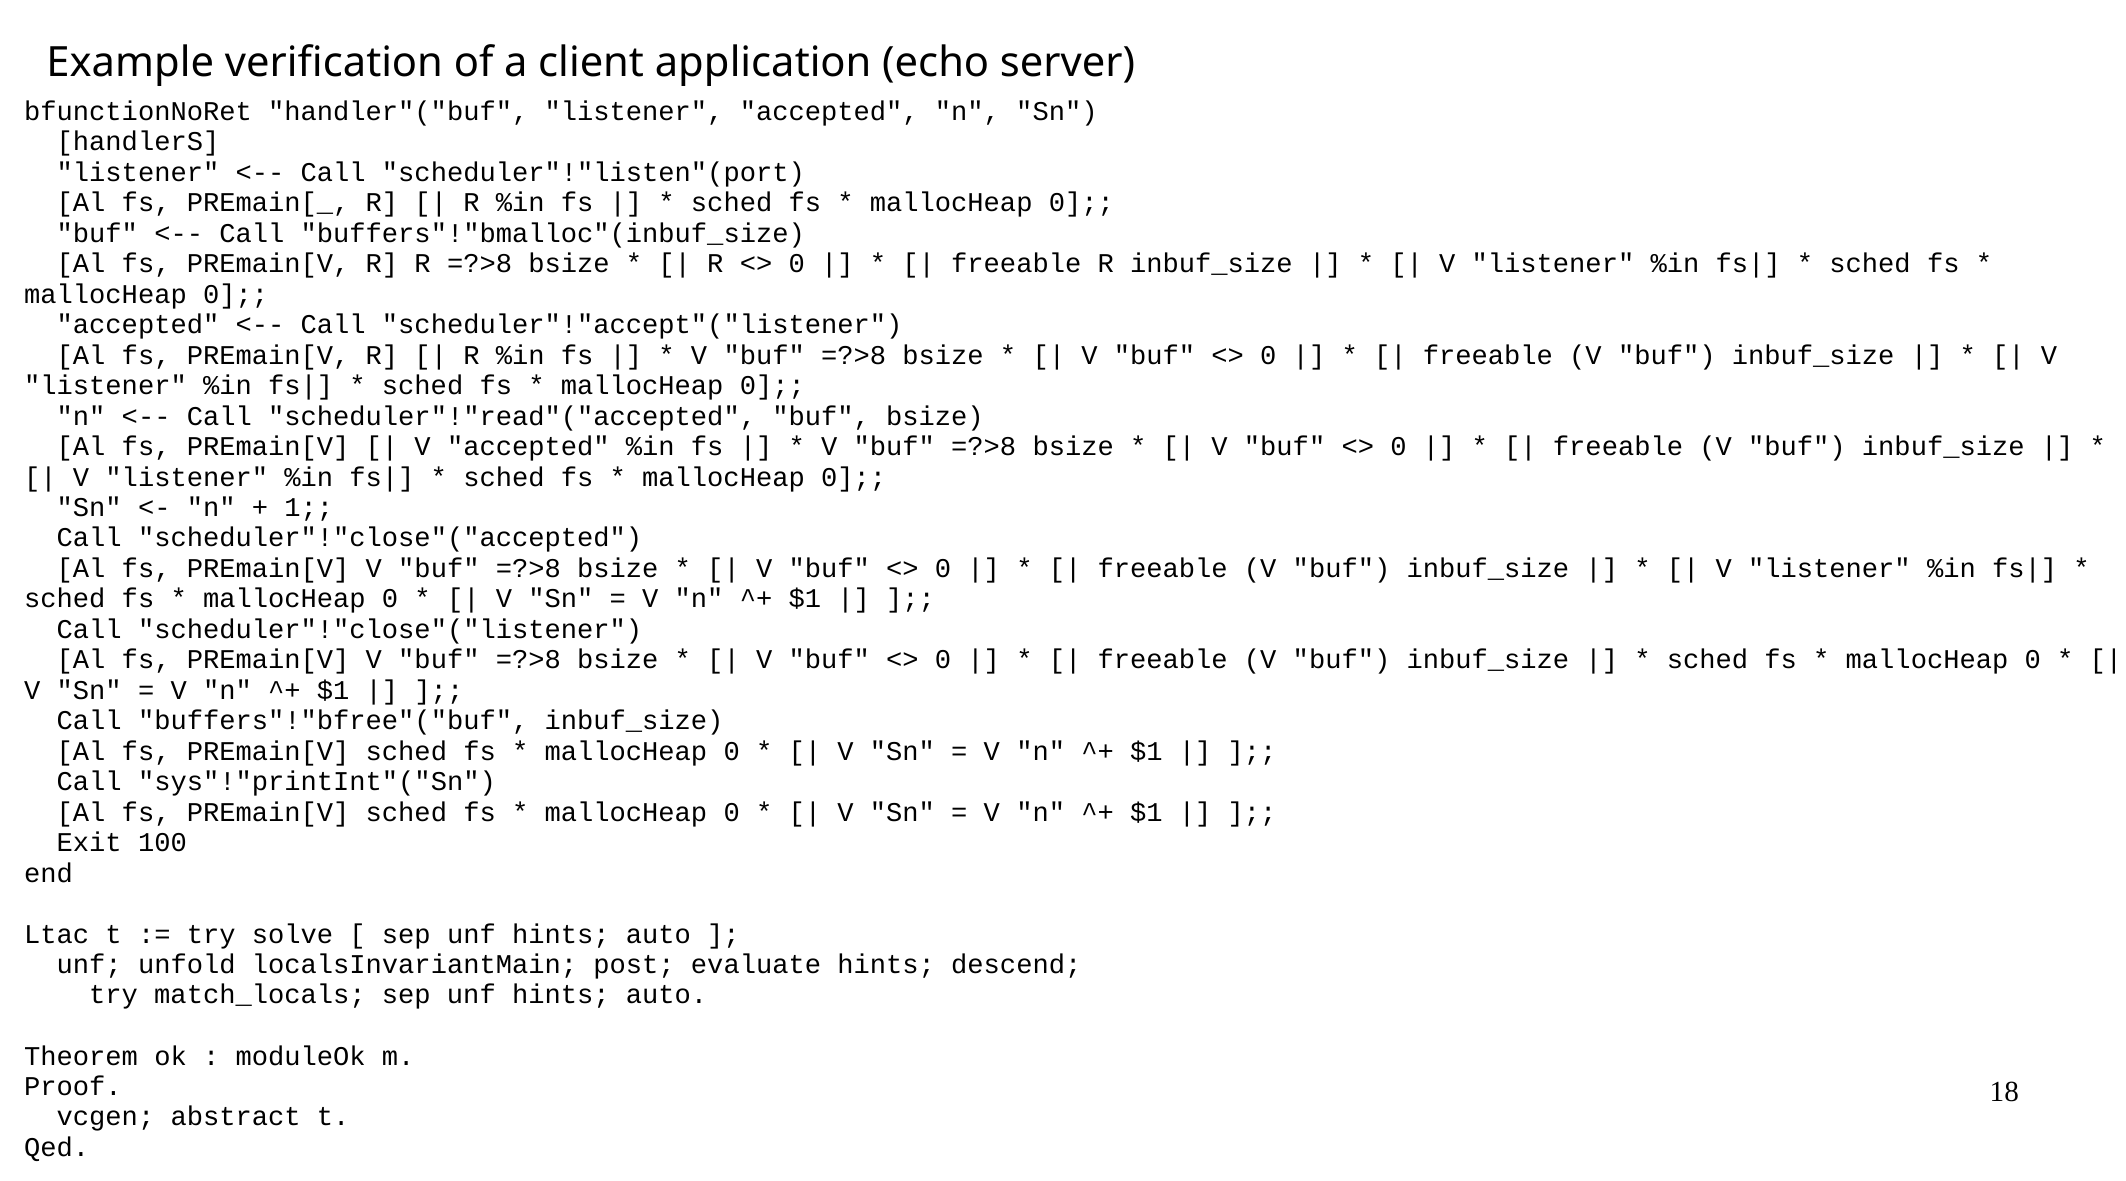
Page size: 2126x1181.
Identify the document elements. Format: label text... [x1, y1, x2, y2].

text_box Example verification of a client application (echo server) [31, 24, 1108, 88]
text_box bfunctionNoRet "handler"("buf", "listener", "accepted", "n", "Sn") [handlerS] "listener" <-- Call "scheduler"!"listen"(port) [Al fs, PREmain[_, R] [| R %in fs |] * sched fs * mallocHeap 0];; "buf" <-- Call "buffers"!"bmalloc"(inbuf_size) [Al fs, PREmain[V, R] R =?>8 bsize * [| R <> 0 |] * [| freeable R inbuf_size |] * [| V "listener" %in fs|] * sched fs * mallocHeap 0];; "accepted" <-- Call "scheduler"!"accept"("listener") [Al fs, PREmain[V, R] [| R %in fs |] * V "buf" =?>8 bsize * [| V "buf" <> 0 |] * [| freeable (V "buf") inbuf_size |] * [| V "listener" %in fs|] * sched fs * mallocHeap 0];; "n" <-- Call "scheduler"!"read"("accepted", "buf", bsize) [Al fs, PREmain[V] [| V "accepted" %in fs |] * V "buf" =?>8 bsize * [| V "buf" <> 0 |] * [| freeable (V "buf") inbuf_size |] * [| V "listener" %in fs|] * sched fs * mallocHeap 0];; "Sn" <- "n" + 1;; Call "scheduler"!"close"("accepted") [Al fs, PREmain[V] V "buf" =?>8 bsize * [| V "buf" <> 0 |] * [| freeable (V "buf") inbuf_size |] * [| V "listener" %in fs|] * sched fs * mallocHeap 0 * [| V "Sn" = V "n" ^+ $1 |] ];; Call "scheduler"!"close"("listener") [Al fs, PREmain[V] V "buf" =?>8 bsize * [| V "buf" <> 0 |] * [| freeable (V "buf") inbuf_size |] * sched fs * mallocHeap 0 * [| V "Sn" = V "n" ^+ $1 |] ];; Call "buffers"!"bfree"("buf", inbuf_size) [Al fs, PREmain[V] sched fs * mallocHeap 0 * [| V "Sn" = V "n" ^+ $1 |] ];; Call "sys"!"printInt"("Sn") [Al fs, PREmain[V] sched fs * mallocHeap 0 * [| V "Sn" = V "n" ^+ $1 |] ];; Exit 100 end Ltac t := try solve [ sep unf hints; auto ]; unf; unfold localsInvariantMain; post; evaluate hints; descend; try match_locals; sep unf hints; auto. Theorem ok : moduleOk m. Proof. vcgen; abstract t. Qed. [9, 90, 2126, 1181]
